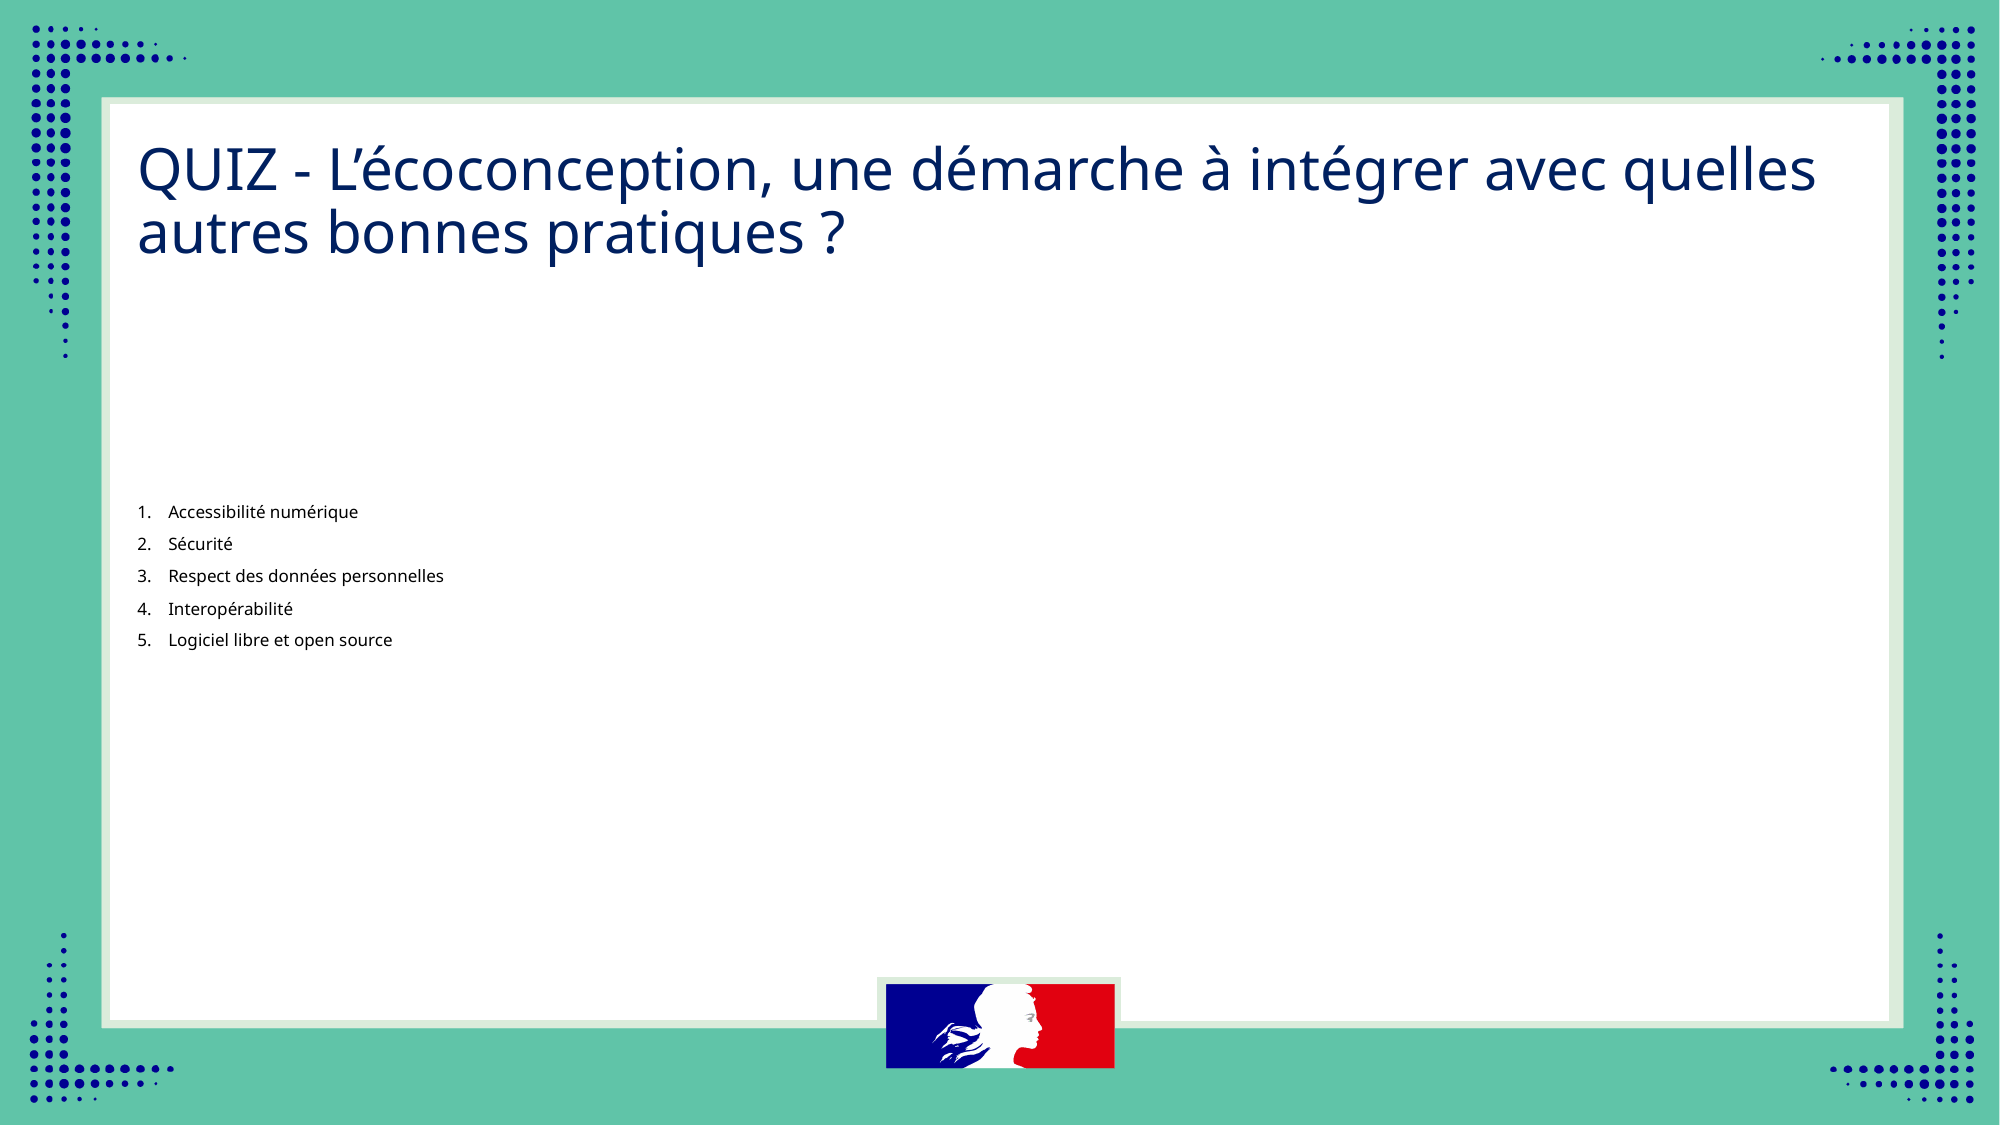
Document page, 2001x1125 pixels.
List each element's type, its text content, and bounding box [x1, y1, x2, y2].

picture [0, 0, 2000, 1125]
title QUIZ - L’écoconception, une démarche à intégrer avec quelles autres bonnes pratiques ? [137, 129, 1863, 278]
list Accessibilité numérique Sécurité Respect des données personnelles Interopérabilité Logiciel libre et open source [137, 503, 1863, 652]
